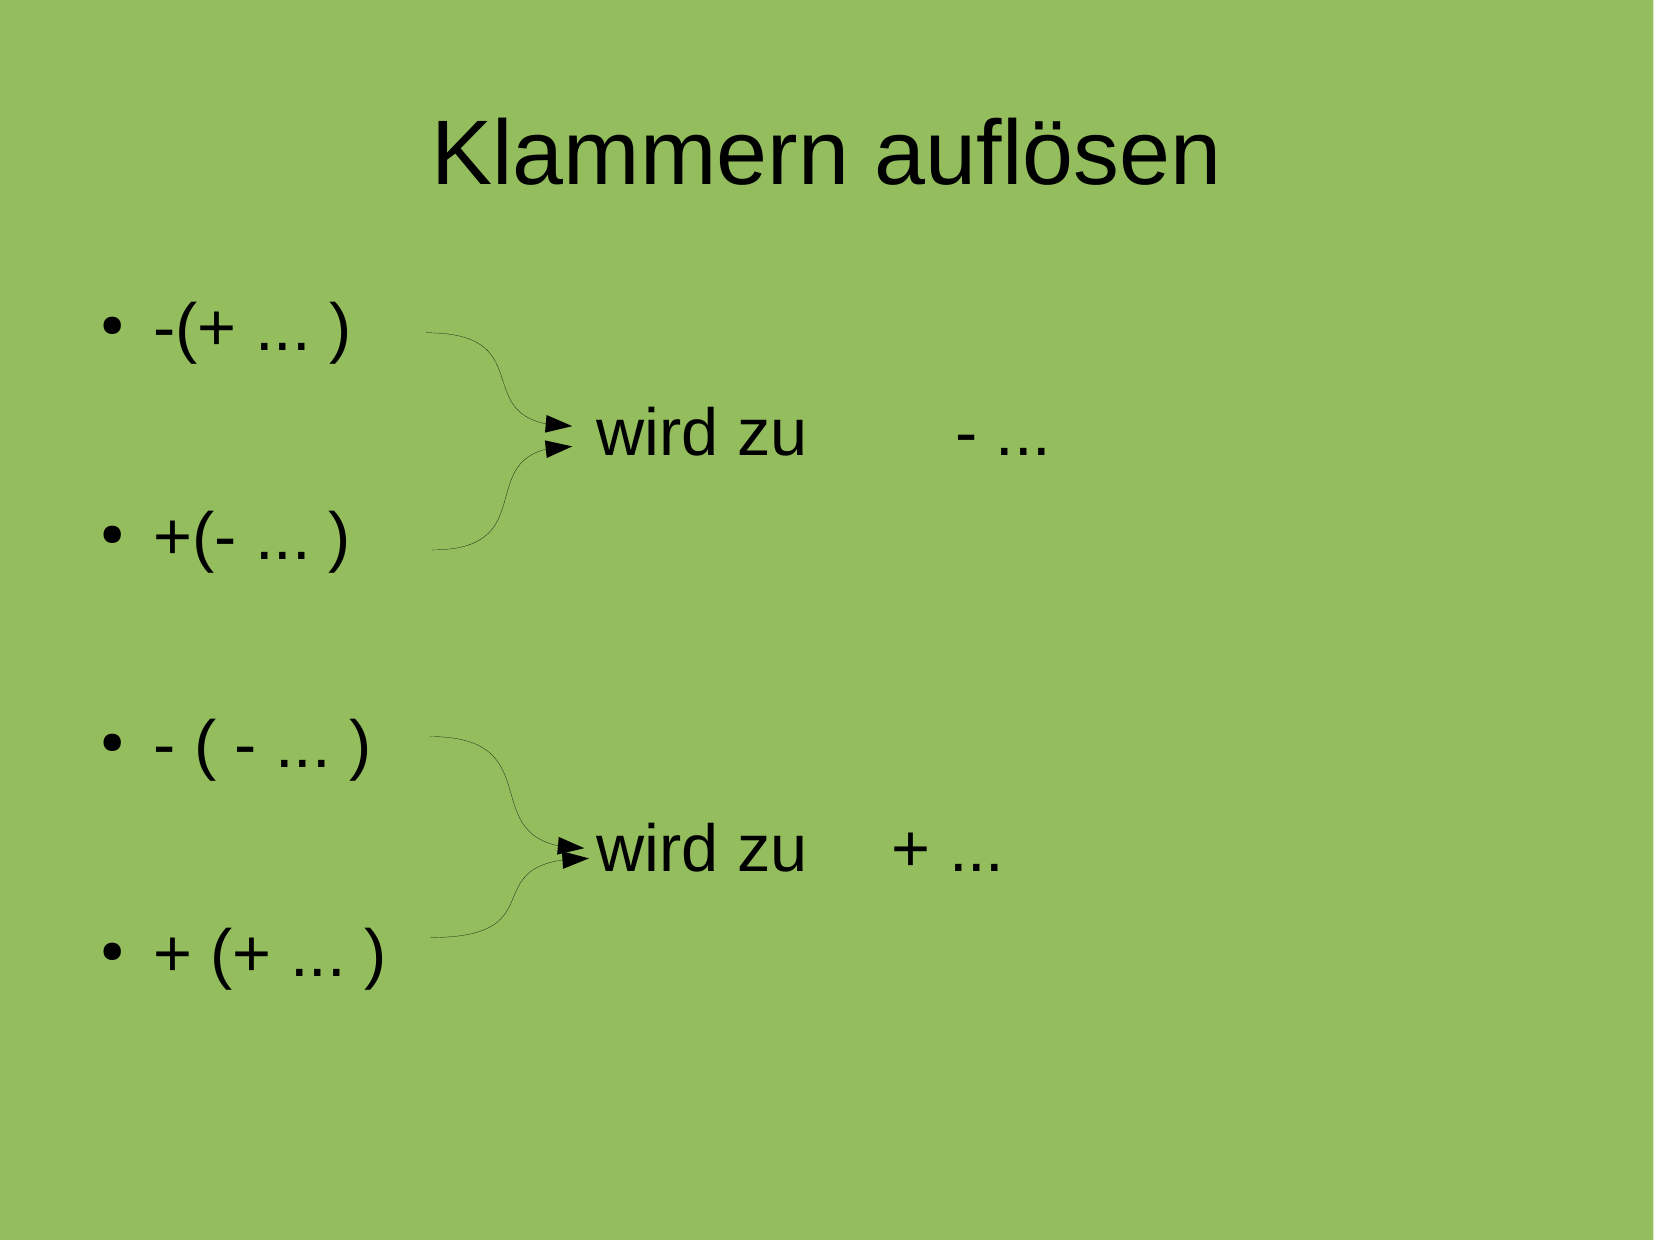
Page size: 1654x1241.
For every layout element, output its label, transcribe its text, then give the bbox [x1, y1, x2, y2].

title Klammern auflösen [82, 49, 1571, 257]
list -(+ ... ) wird zu - ... +(- ... ) - ( - ... ) wird zu + ... + (+ ... ) [82, 290, 1571, 1109]
